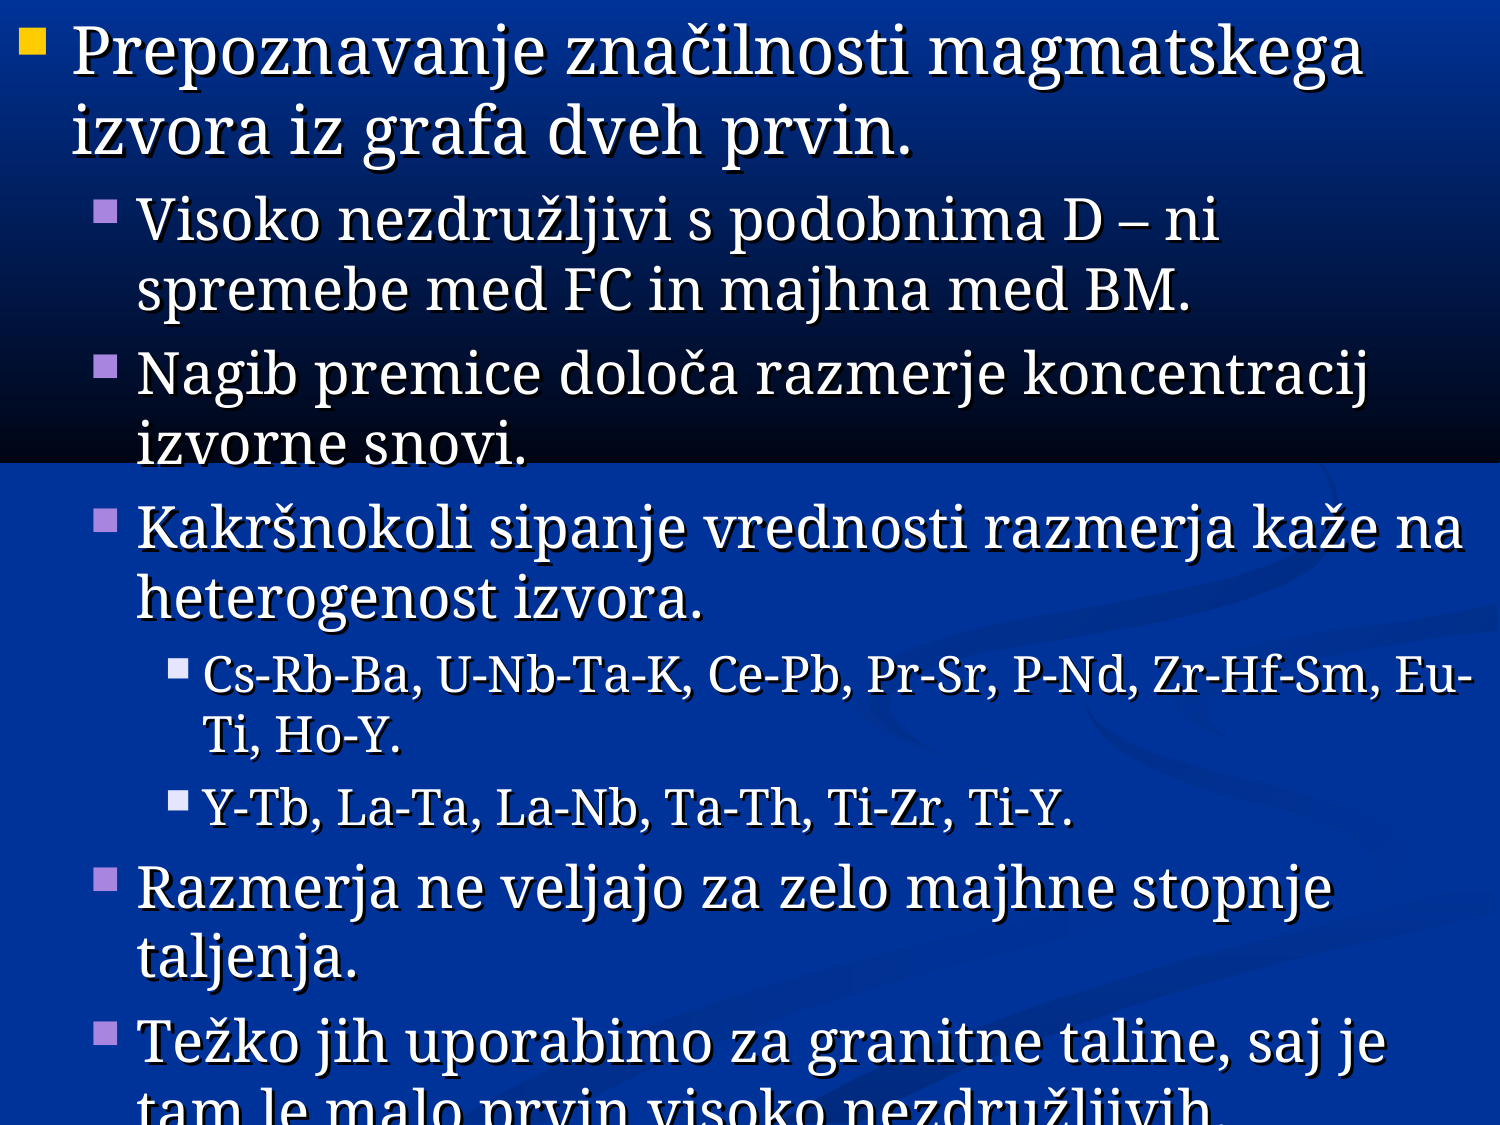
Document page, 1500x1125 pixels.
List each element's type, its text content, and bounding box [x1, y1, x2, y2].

list Prepoznavanje značilnosti magmatskega izvora iz grafa dveh prvin. Visoko nezdružljivi s podobnima D – ni spremebe med FC in majhna med BM. Nagib premice določa razmerje koncentracij izvorne snovi. Kakršnokoli sipanje vrednosti razmerja kaže na heterogenost izvora. Cs-Rb-Ba, U-Nb-Ta-K, Ce-Pb, Pr-Sr, P-Nd, Zr-Hf-Sm, Eu-Ti, Ho-Y. Y-Tb, La-Ta, La-Nb, Ta-Th, Ti-Zr, Ti-Y. Razmerja ne veljajo za zelo majhne stopnje taljenja. Težko jih uporabimo za granitne taline, saj je tam le malo prvin visoko nezdružljivih. Izvor granitov lažje določimo z uporabo radioaktivnih izotopov. [0, 0, 1500, 1125]
